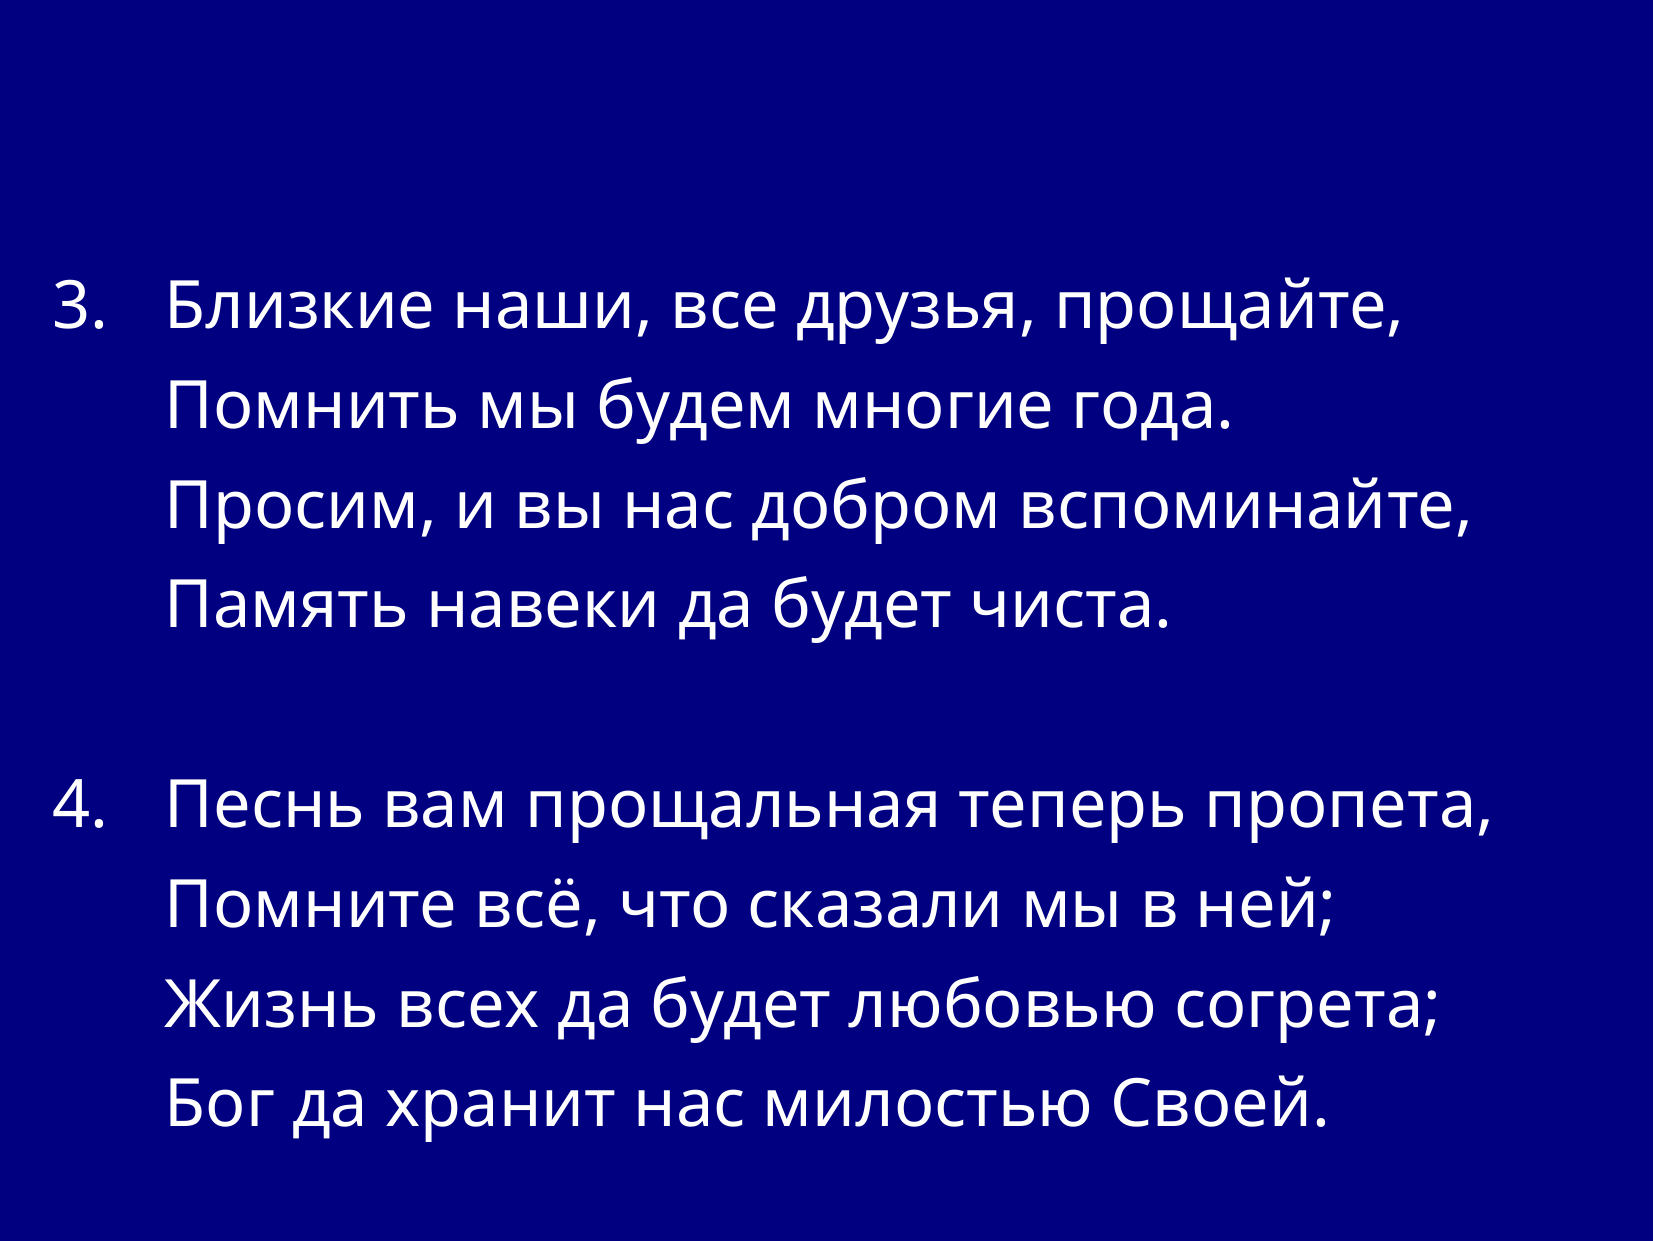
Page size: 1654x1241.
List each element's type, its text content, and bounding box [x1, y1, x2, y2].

text_box 3. Близкие наши, все друзья, прощайте, Помнить мы будем многие года. Просим, и вы нас добром вспоминайте, Память навеки да будет чиста. 4. Песнь вам прощальная теперь пропета, Помните всё, что сказали мы в ней; Жизнь всех да будет любовью согрета; Бог да хранит нас милостью Своей. [37, 150, 1653, 1163]
